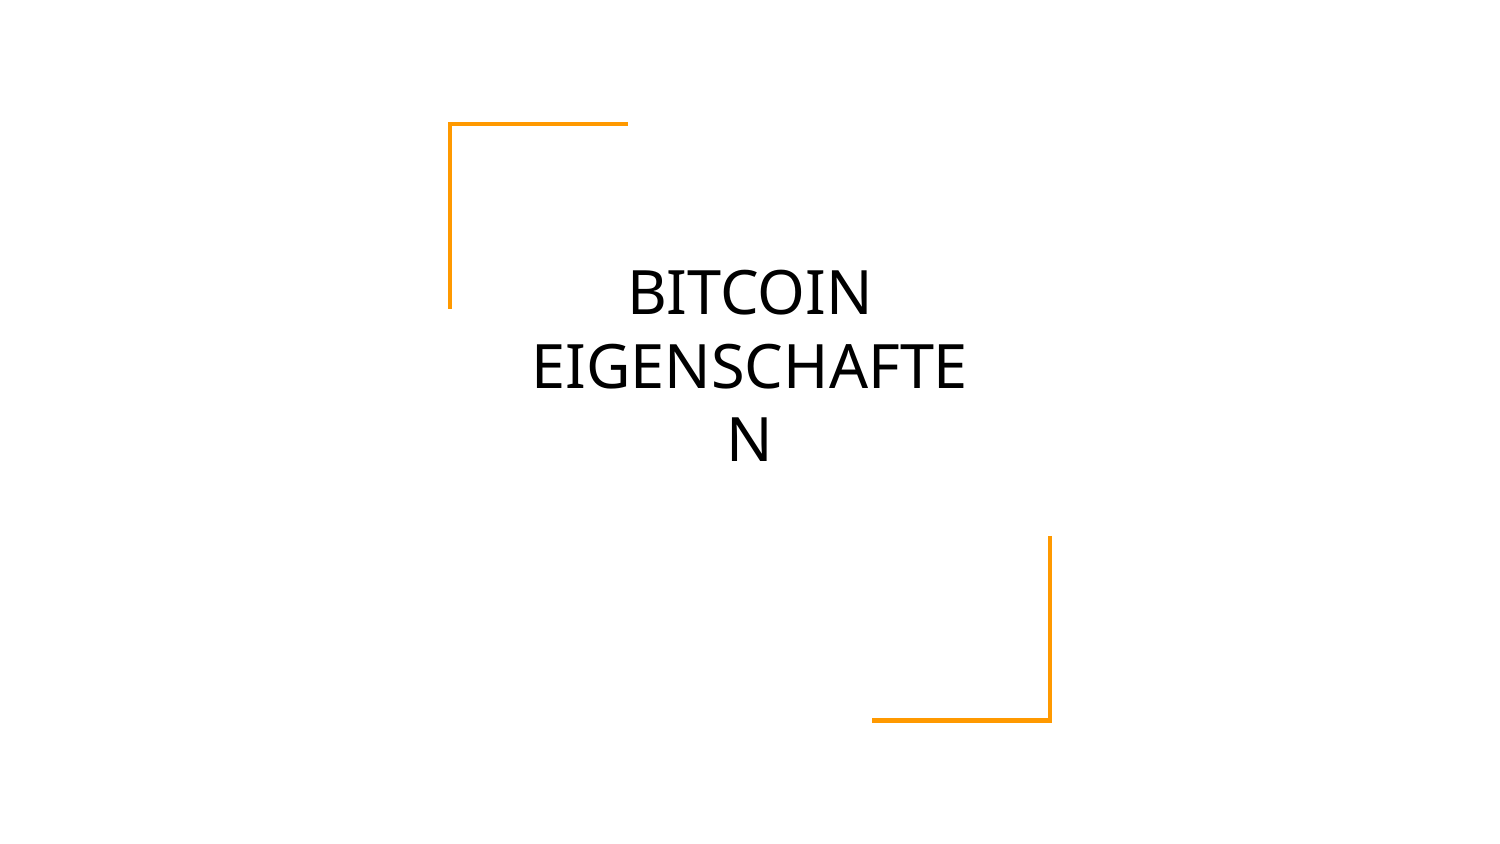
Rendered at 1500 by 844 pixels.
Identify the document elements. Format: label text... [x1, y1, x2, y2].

title BITCOIN EIGENSCHAFTEN [499, 236, 1001, 490]
